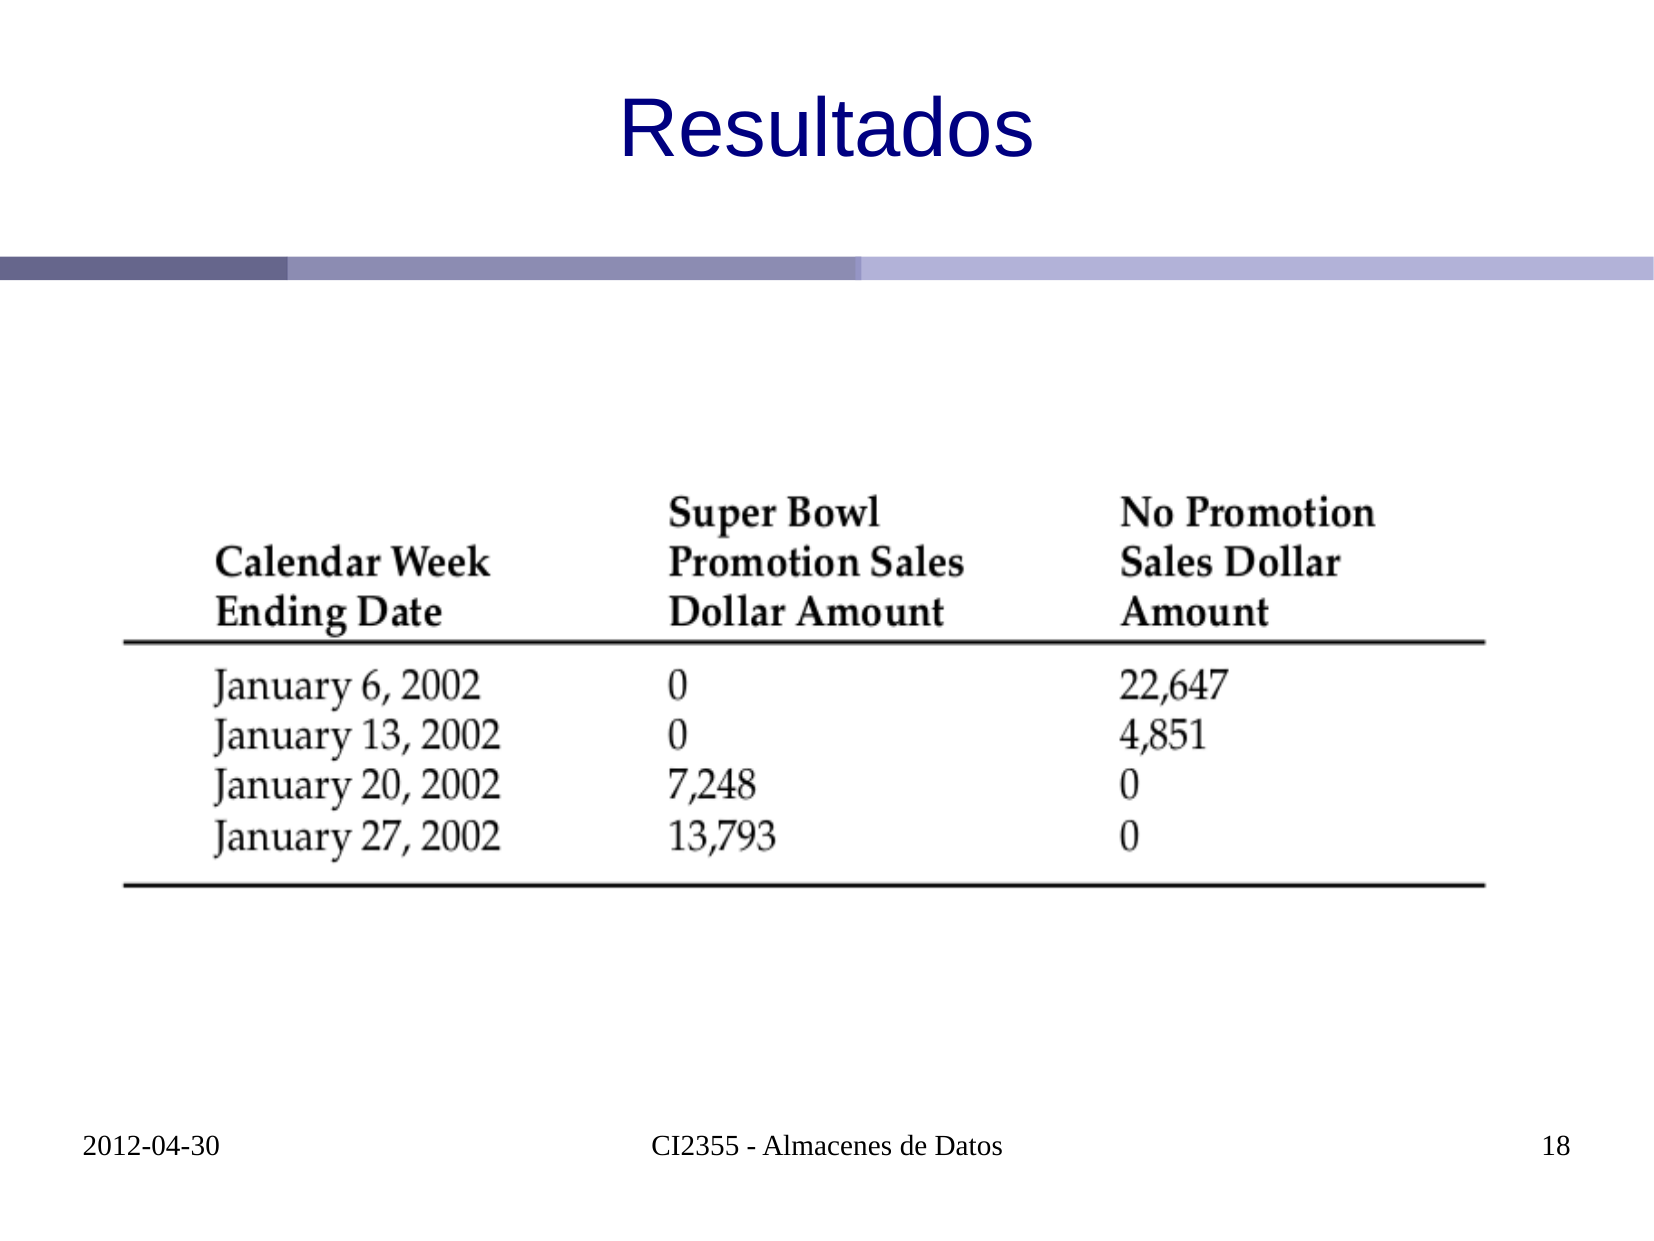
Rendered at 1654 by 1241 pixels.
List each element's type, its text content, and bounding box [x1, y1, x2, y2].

picture [86, 479, 1512, 922]
title Resultados [0, 0, 1654, 257]
